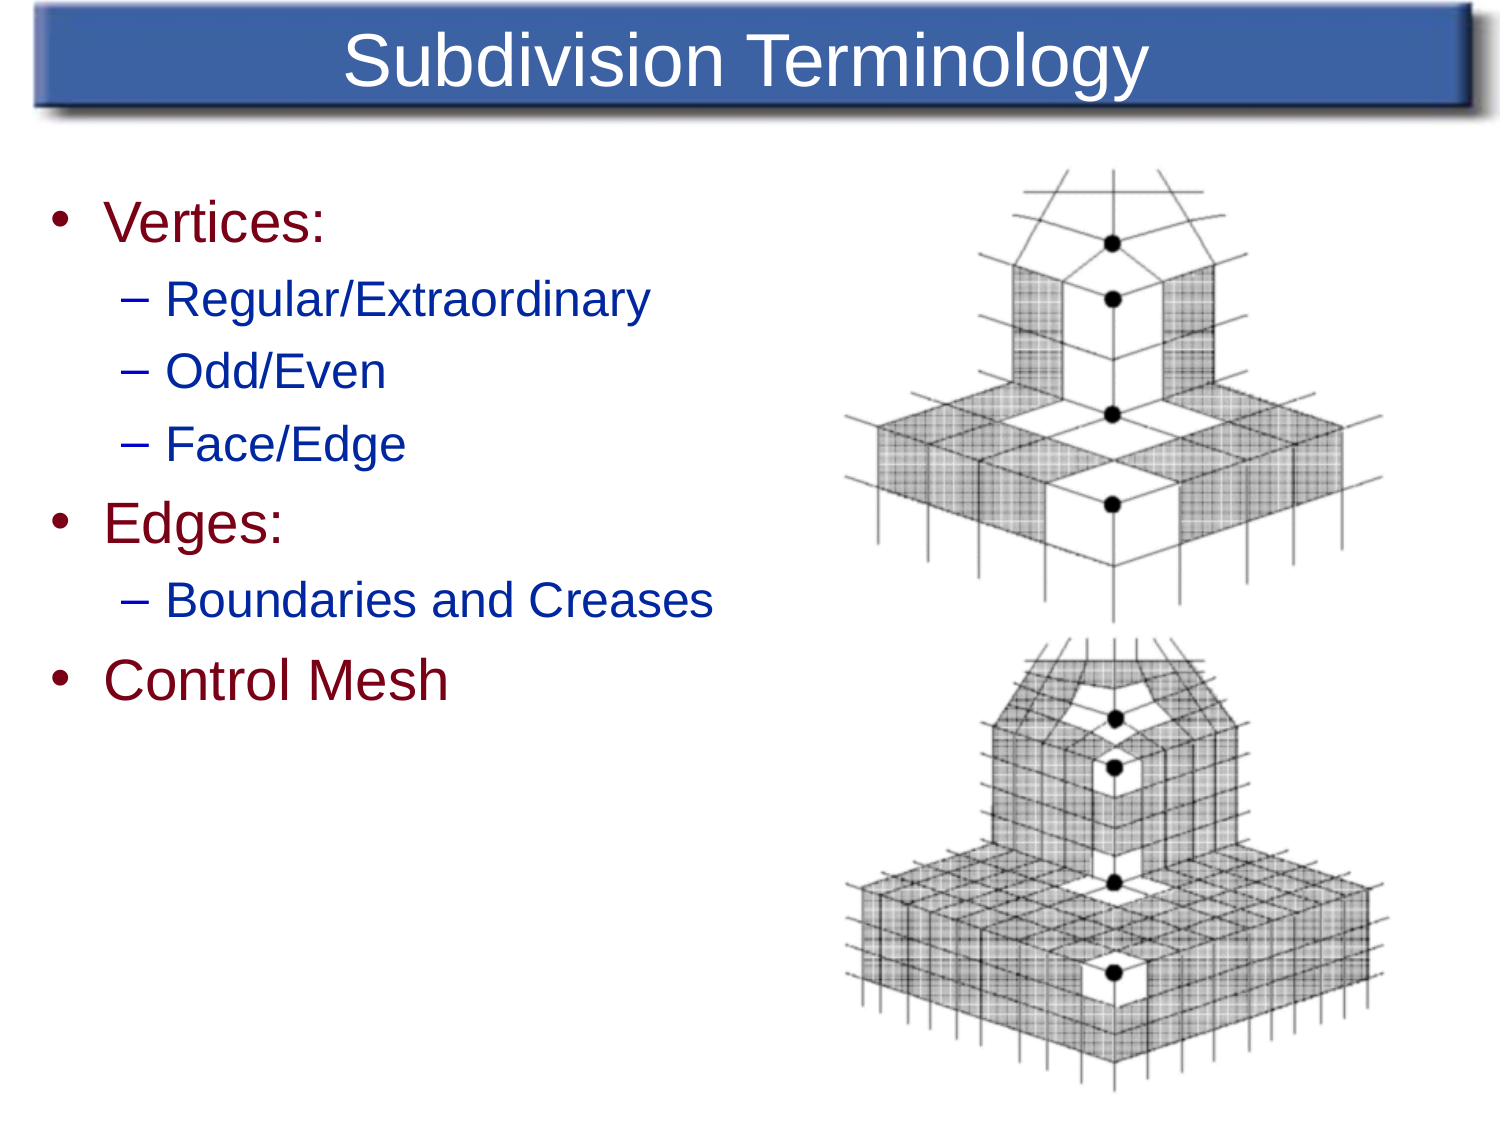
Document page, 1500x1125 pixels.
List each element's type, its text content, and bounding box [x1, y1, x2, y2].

title Subdivision Terminology [0, 0, 1493, 114]
picture [835, 160, 1396, 1094]
list Vertices: Regular/Extraordinary Odd/Even Face/Edge Edges: Boundaries and Creases Control Mesh [35, 176, 835, 720]
picture [32, 0, 1500, 127]
